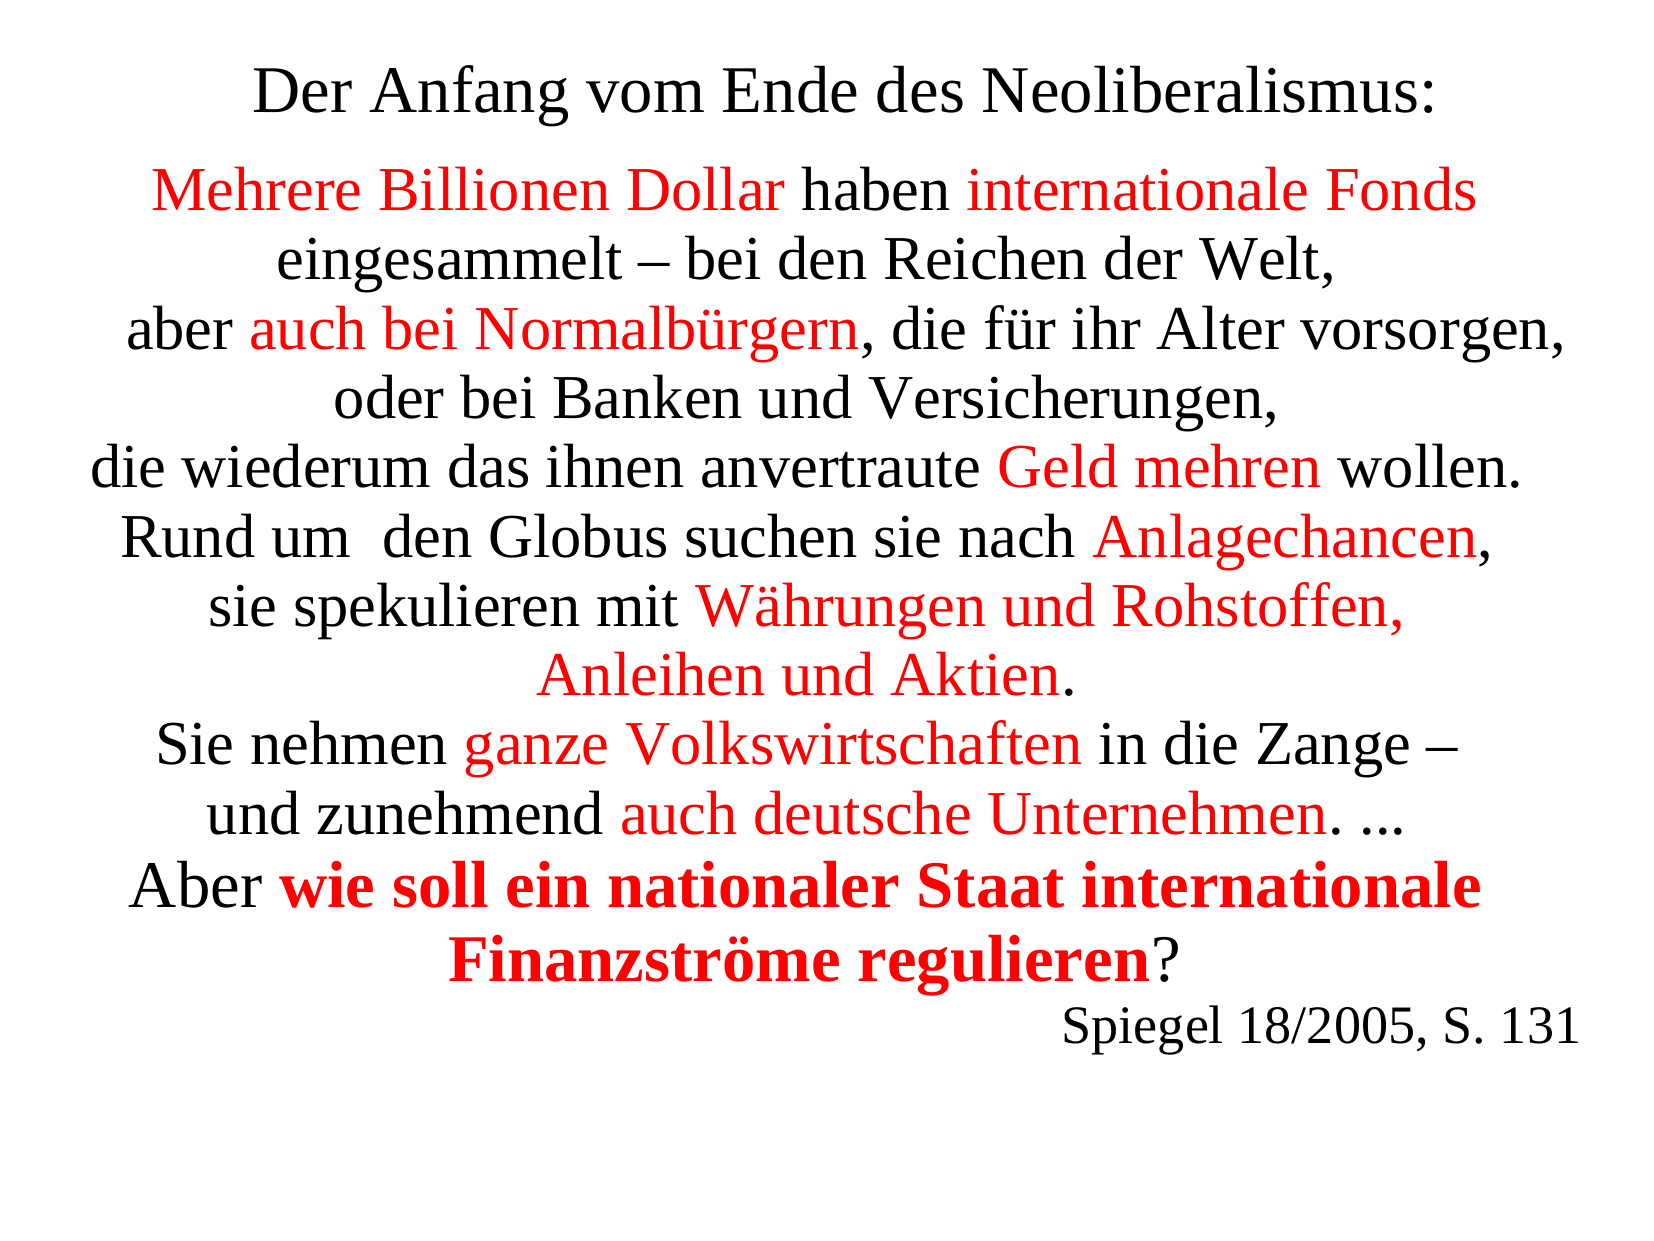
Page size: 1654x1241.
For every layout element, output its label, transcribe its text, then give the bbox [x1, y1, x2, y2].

text_box Der Anfang vom Ende des Neoliberalismus: Mehrere Billionen Dollar haben internationale Fonds eingesammelt – bei den Reichen der Welt, aber auch bei Normalbürgern, die für ihr Alter vorsorgen, oder bei Banken und Versicherungen, die wiederum das ihnen anvertraute Geld mehren wollen. Rund um den Globus suchen sie nach Anlagechancen, sie spekulieren mit Währungen und Rohstoffen, Anleihen und Aktien. Sie nehmen ganze Volkswirtschaften in die Zange – und zunehmend auch deutsche Unternehmen. ... Aber wie soll ein nationaler Staat internationale Finanzströme regulieren? Spiegel 18/2005, S. 131 [47, 53, 1604, 1182]
